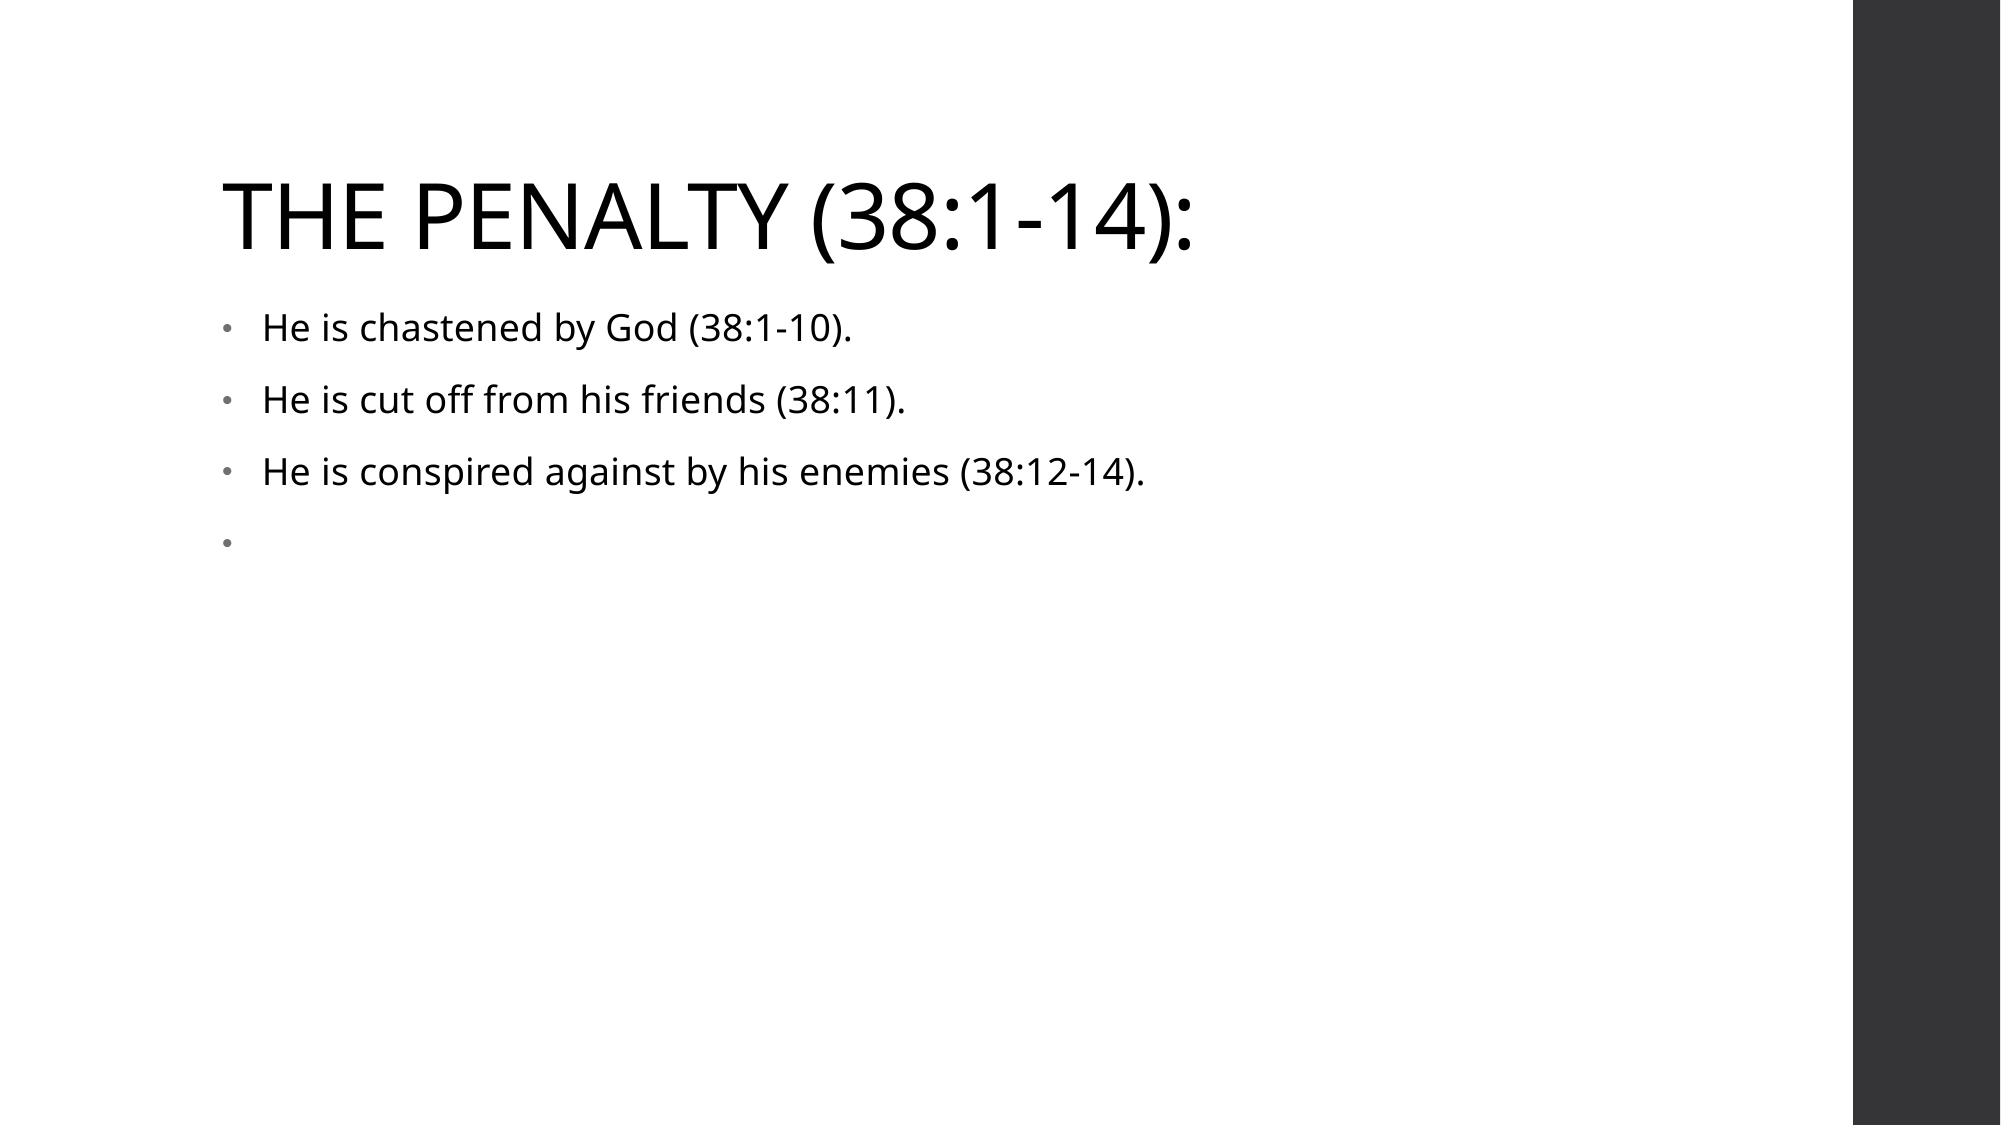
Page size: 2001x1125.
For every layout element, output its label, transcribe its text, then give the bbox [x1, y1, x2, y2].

list He is chastened by God (38:1-10). He is cut off from his friends (38:11). He is conspired against by his enemies (38:12-14). [206, 299, 1617, 1014]
title THE PENALTY (38:1-14): [206, 60, 1797, 278]
